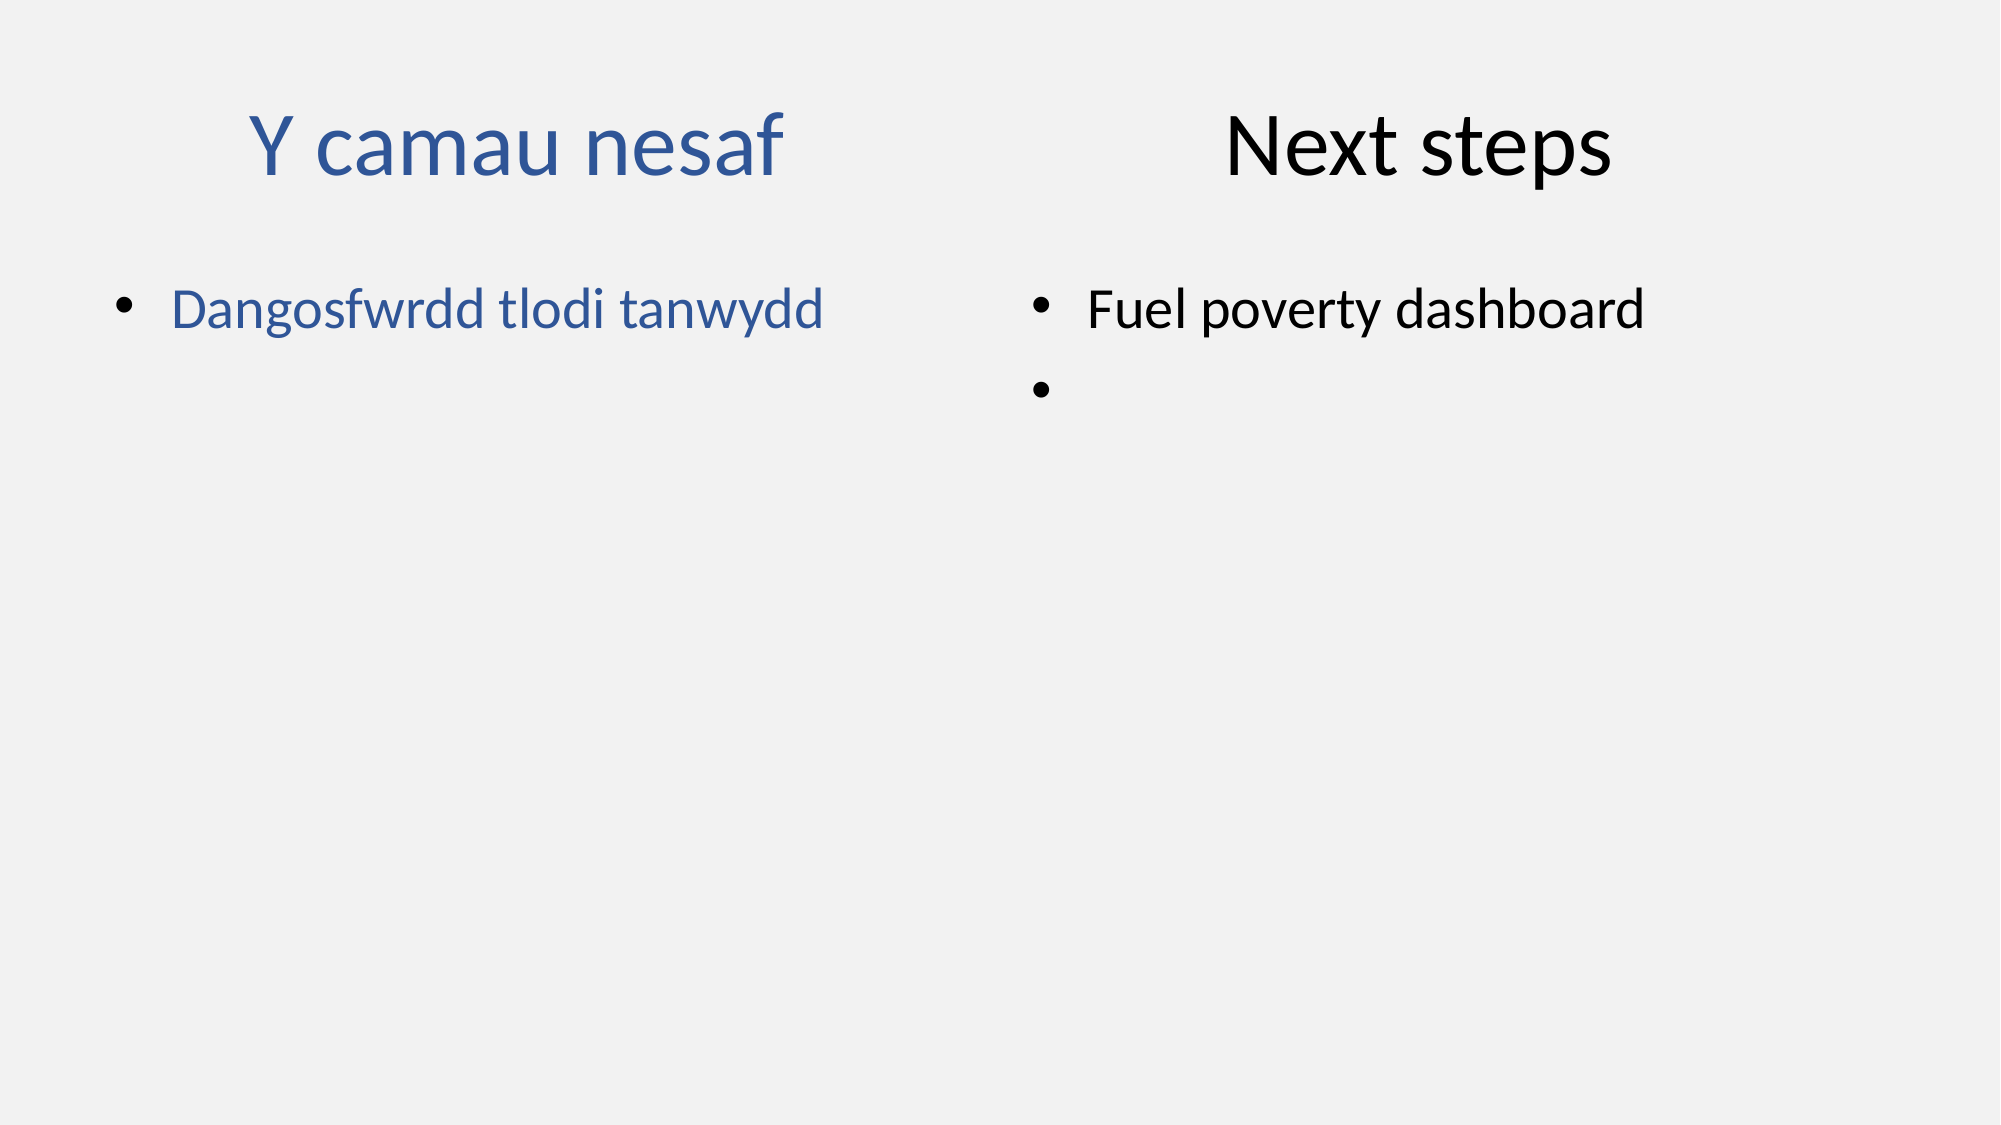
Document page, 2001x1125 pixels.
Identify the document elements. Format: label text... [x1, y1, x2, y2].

list Fuel poverty dashboard [1016, 262, 1901, 1005]
title Y camau nesaf [99, 45, 1000, 233]
text_box Next steps [1000, 45, 1900, 233]
list Dangosfwrdd tlodi tanwydd [99, 262, 984, 1005]
